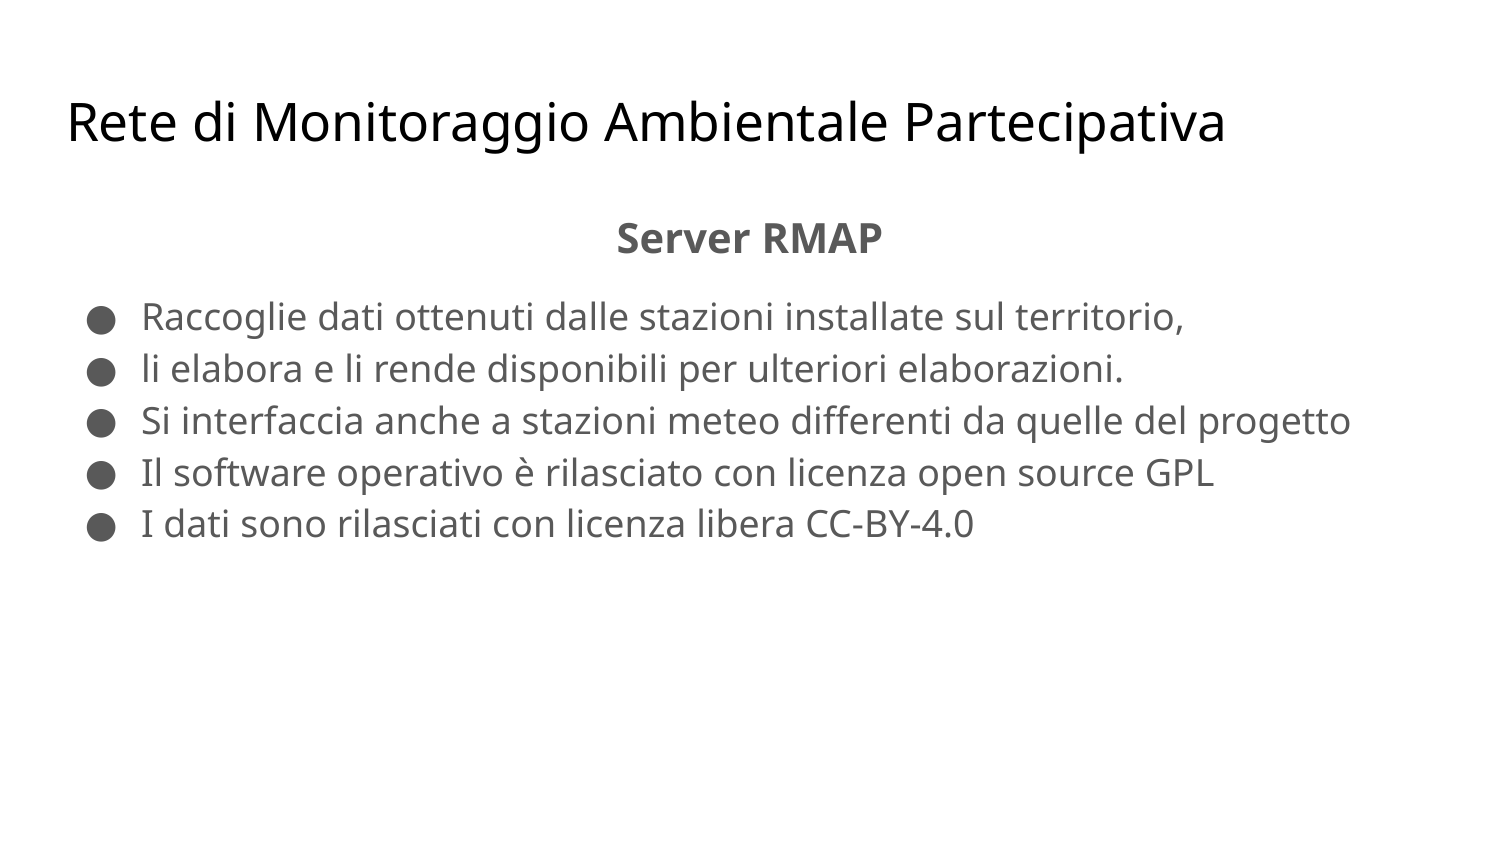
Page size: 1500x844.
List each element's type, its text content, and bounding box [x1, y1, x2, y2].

list Server RMAP Raccoglie dati ottenuti dalle stazioni installate sul territorio, li elabora e li rende disponibili per ulteriori elaborazioni. Si interfaccia anche a stazioni meteo differenti da quelle del progetto Il software operativo è rilasciato con licenza open source GPL I dati sono rilasciati con licenza libera CC-BY-4.0 [51, 189, 1449, 750]
title Rete di Monitoraggio Ambientale Partecipativa [51, 72, 1449, 167]
